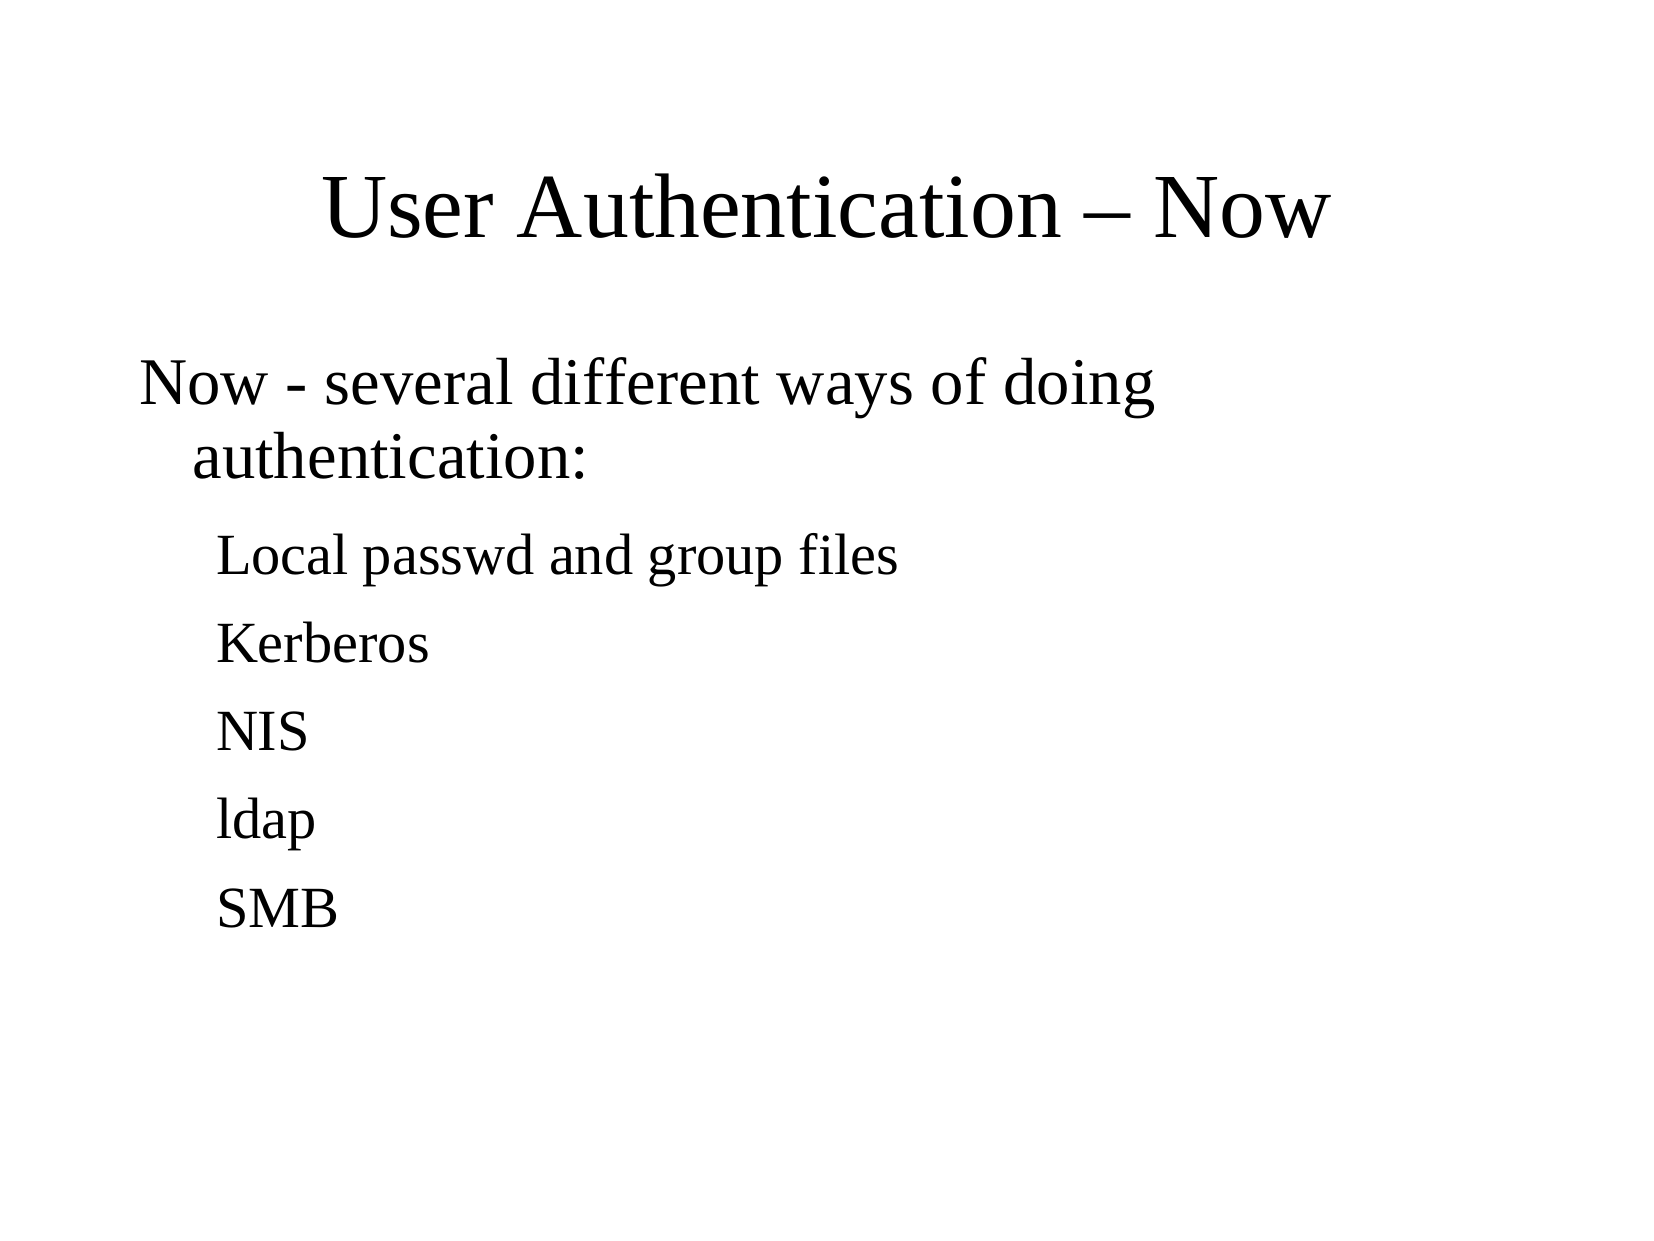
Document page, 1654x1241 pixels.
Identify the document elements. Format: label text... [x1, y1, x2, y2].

list Now - several different ways of doing authentication: Local passwd and group files Kerberos NIS ldap SMB [121, 344, 1534, 1127]
title User Authentication – Now [121, 102, 1534, 311]
